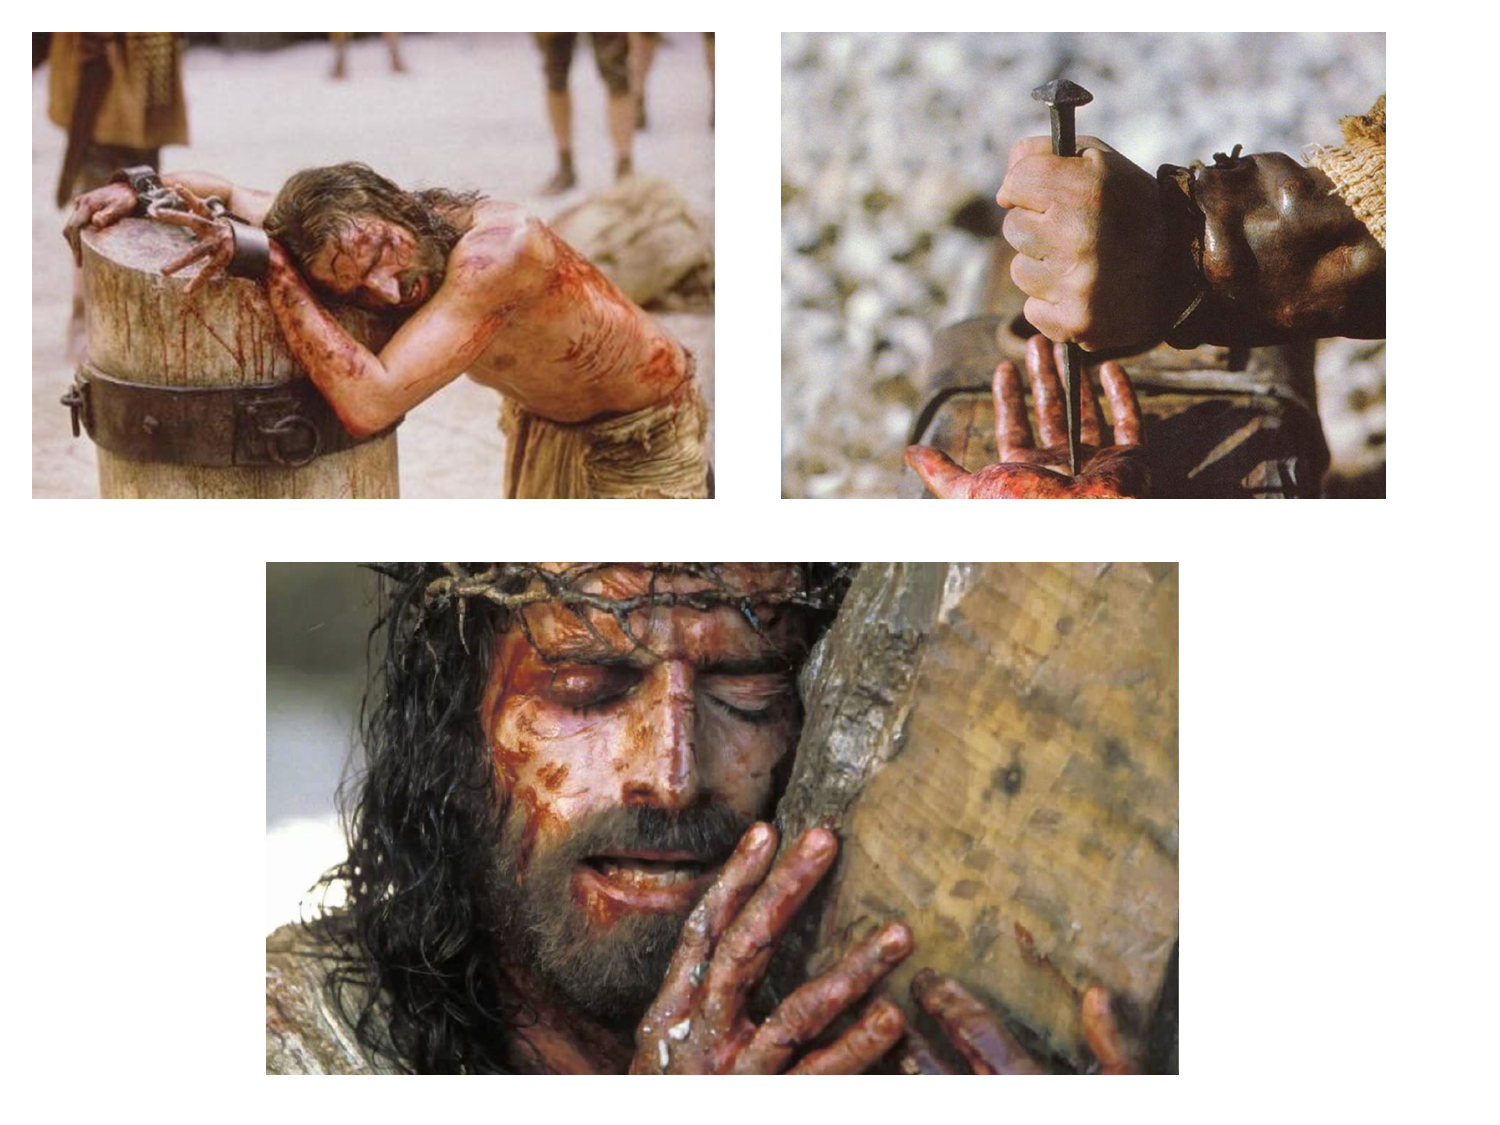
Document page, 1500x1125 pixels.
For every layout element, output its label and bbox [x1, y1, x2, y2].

picture [266, 562, 1179, 1075]
picture [781, 32, 1386, 499]
picture [32, 32, 715, 499]
